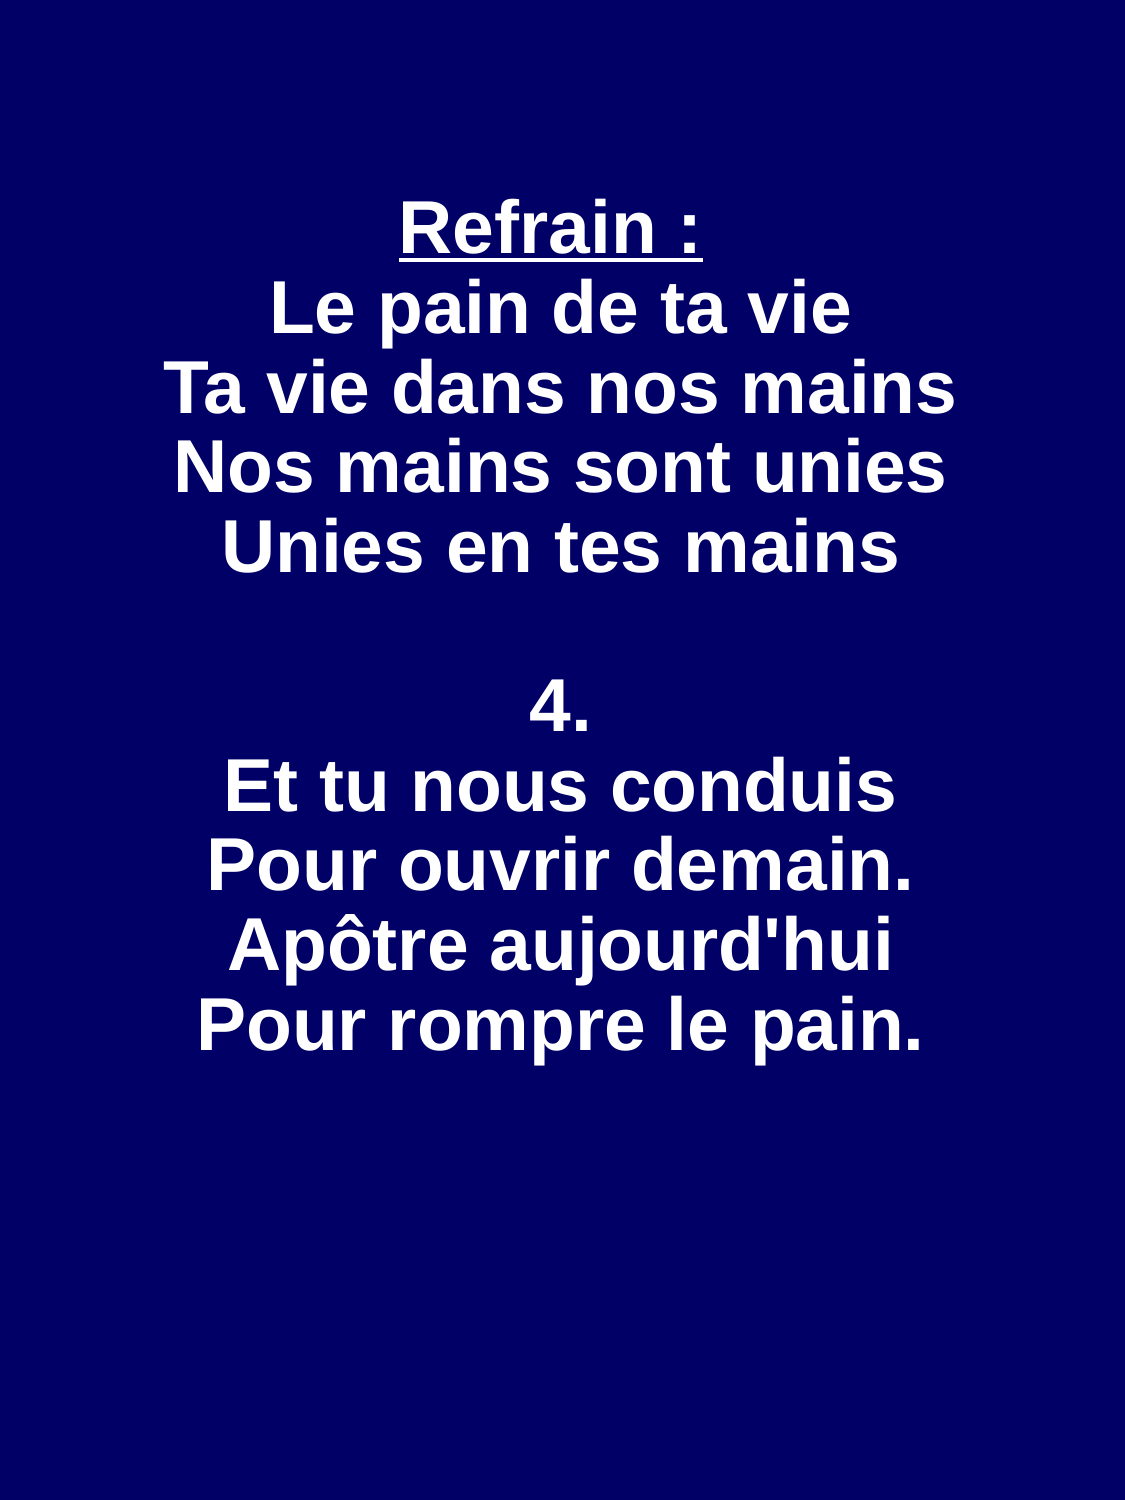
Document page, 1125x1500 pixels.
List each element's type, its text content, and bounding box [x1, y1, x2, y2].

text_box Refrain : Le pain de ta vie Ta vie dans nos mains Nos mains sont unies Unies en tes mains 4. Et tu nous conduis Pour ouvrir demain. Apôtre aujourd'hui Pour rompre le pain. [11, 35, 1111, 1441]
